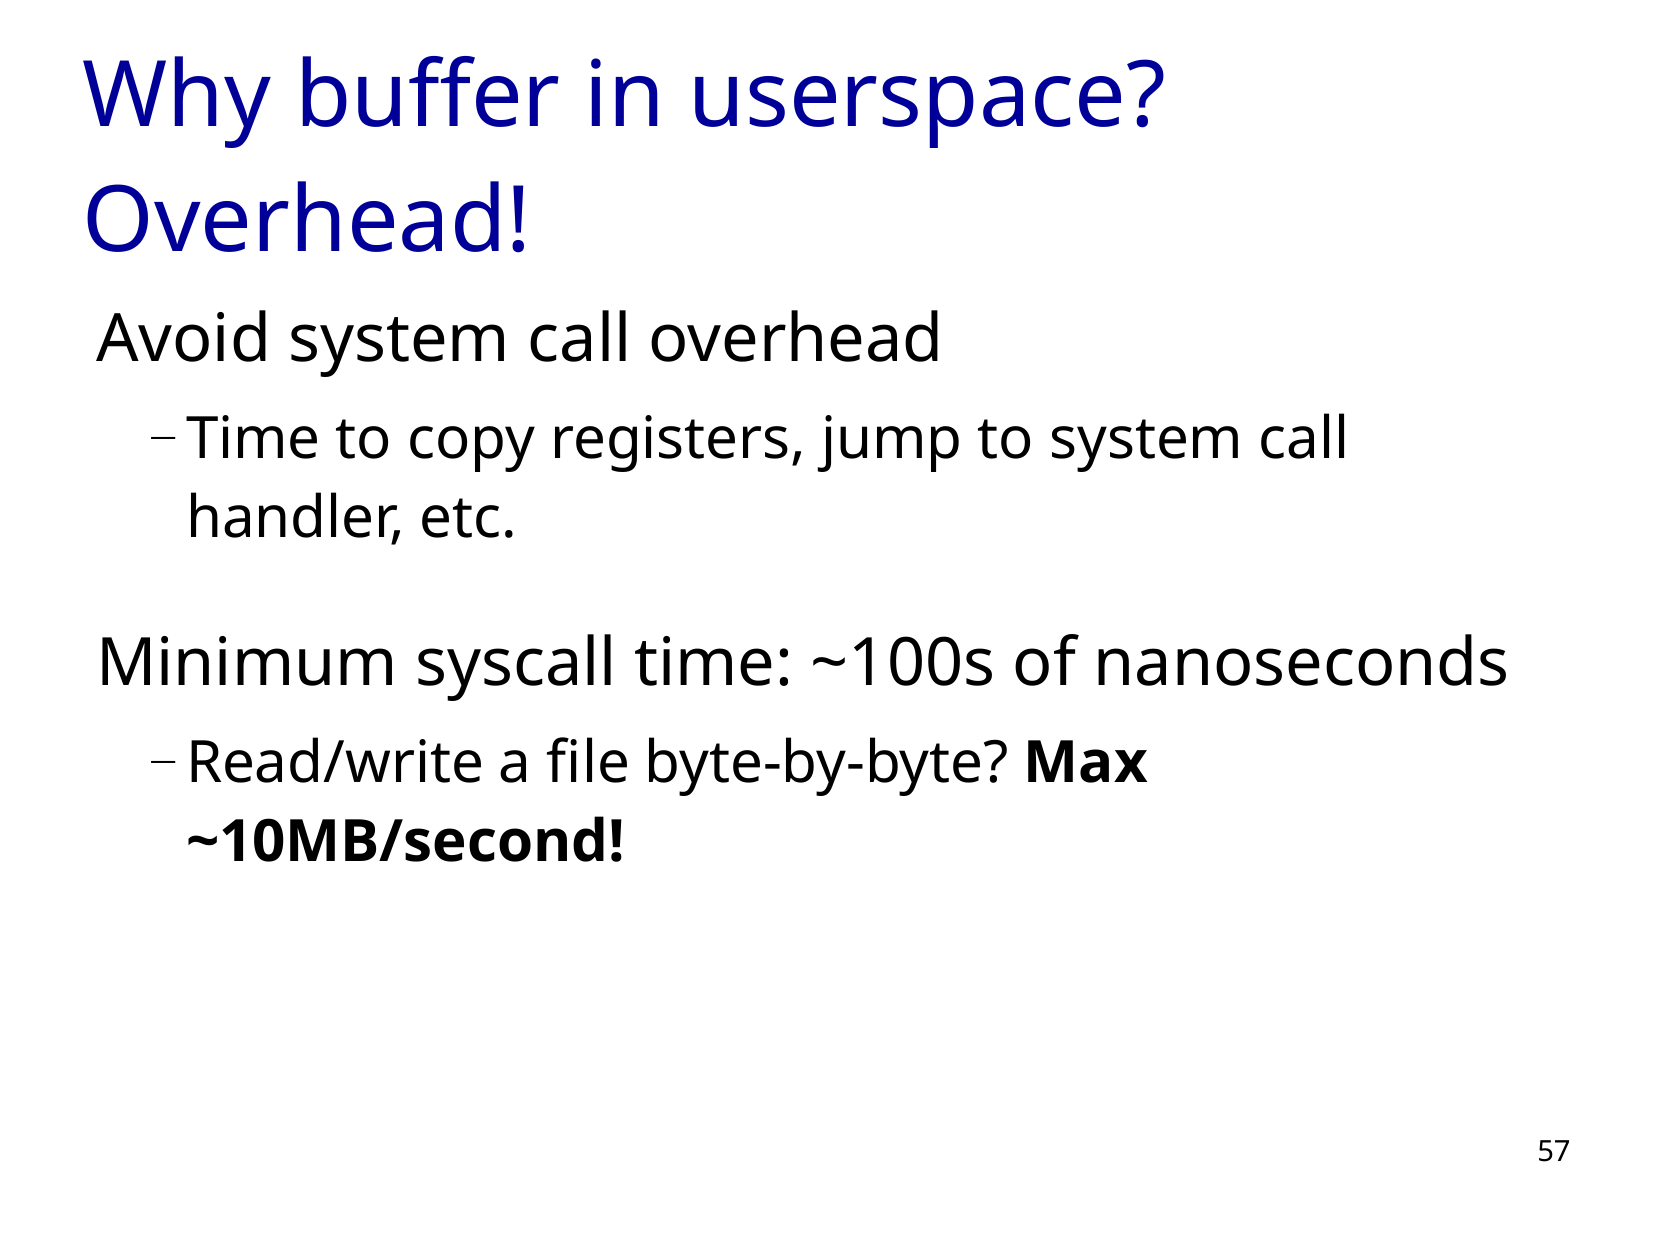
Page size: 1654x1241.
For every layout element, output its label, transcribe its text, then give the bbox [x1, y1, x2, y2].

list Avoid system call overhead Time to copy registers, jump to system call handler, etc. Minimum syscall time: ~100s of nanoseconds Read/write a file byte-by-byte? Max ~10MB/second! [60, 290, 1571, 1096]
title Why buffer in userspace? Overhead! [82, 49, 1571, 257]
